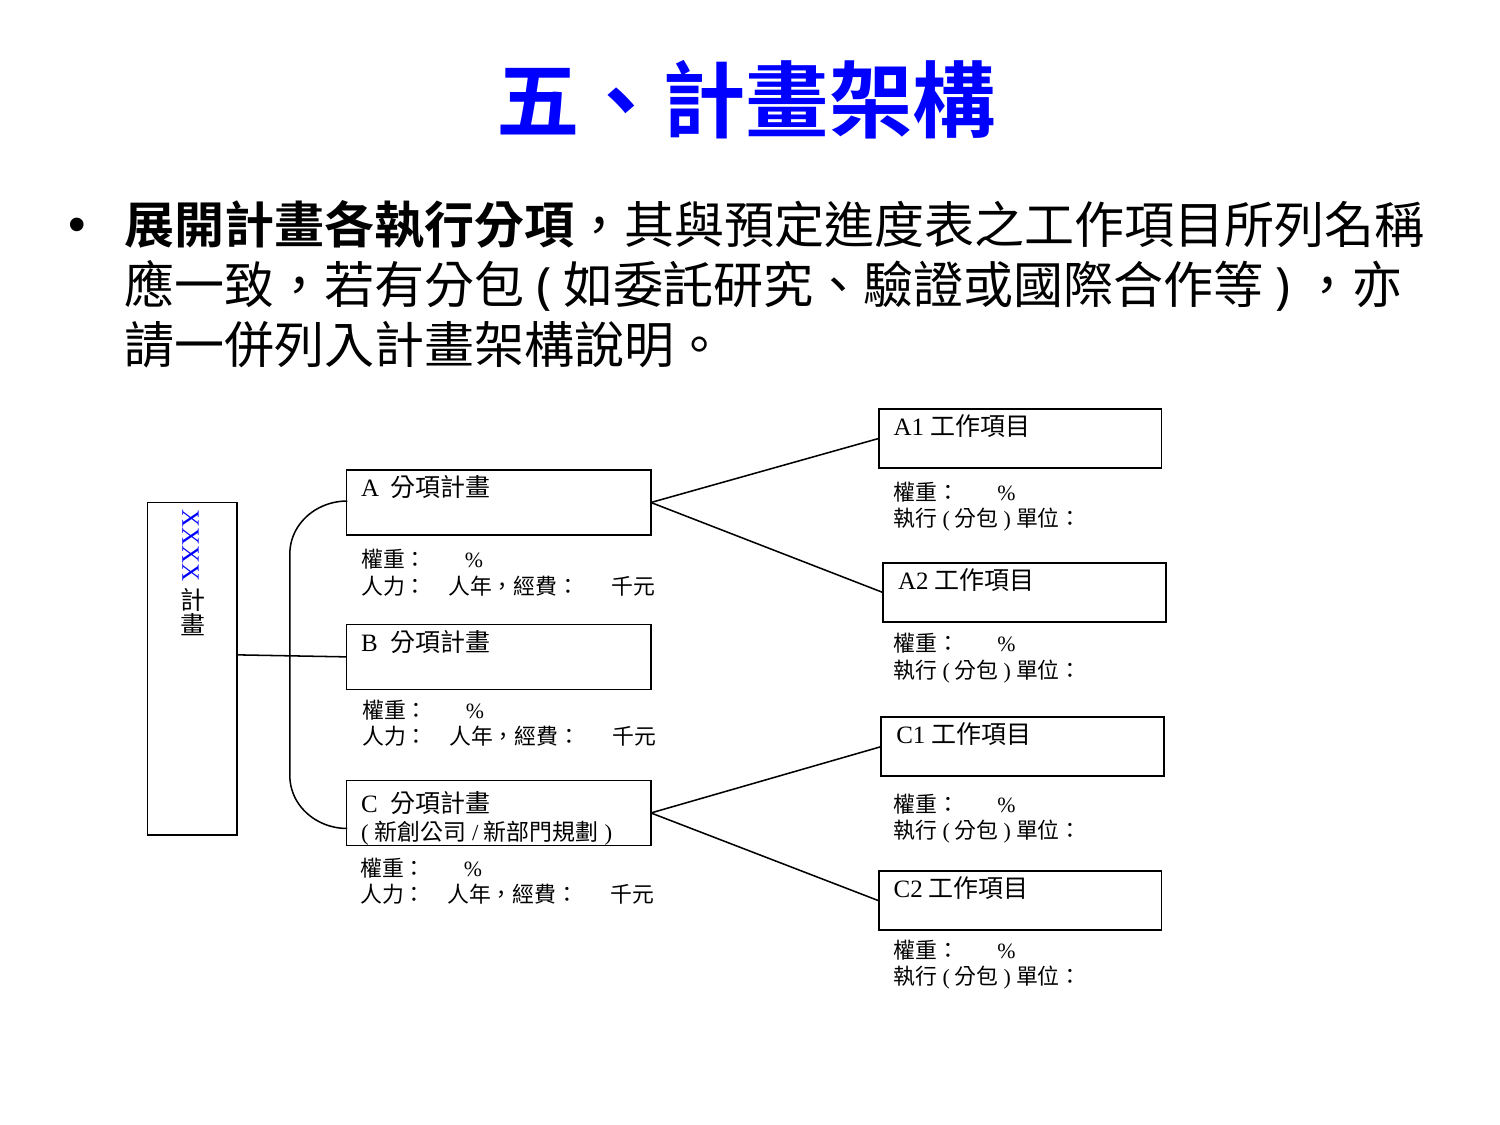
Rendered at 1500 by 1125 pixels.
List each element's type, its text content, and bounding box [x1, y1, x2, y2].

text_box C1工作項目 [881, 717, 1164, 777]
text_box B 分項計畫 [346, 628, 651, 690]
list 展開計畫各執行分項，其與預定進度表之工作項目所列名稱應一致，若有分包(如委託研究、驗證或國際合作等)，亦請一併列入計畫架構說明。 [53, 186, 1461, 999]
text_box 權重： % 執行(分包)單位： [878, 628, 1306, 717]
text_box XXXX計畫 [147, 502, 237, 835]
title 五、計畫架構 [71, 4, 1422, 193]
text_box 權重： % 人力： 人年，經費： 千元 [347, 689, 774, 779]
text_box A2工作項目 [883, 562, 1166, 623]
text_box A1工作項目 [878, 408, 1162, 469]
text_box 權重： % 執行(分包)單位： [878, 782, 1306, 872]
text_box C2工作項目 [878, 872, 1162, 931]
text_box C 分項計畫 (新創公司/新部門規劃) [346, 780, 651, 846]
text_box 權重： % 執行(分包)單位： [878, 934, 1306, 1024]
text_box 權重： % 執行(分包)單位： [878, 470, 1306, 560]
text_box A 分項計畫 [346, 469, 651, 535]
text_box 權重： % 人力： 人年，經費： 千元 [345, 846, 772, 936]
text_box 權重： % 人力： 人年，經費： 千元 [346, 538, 773, 628]
